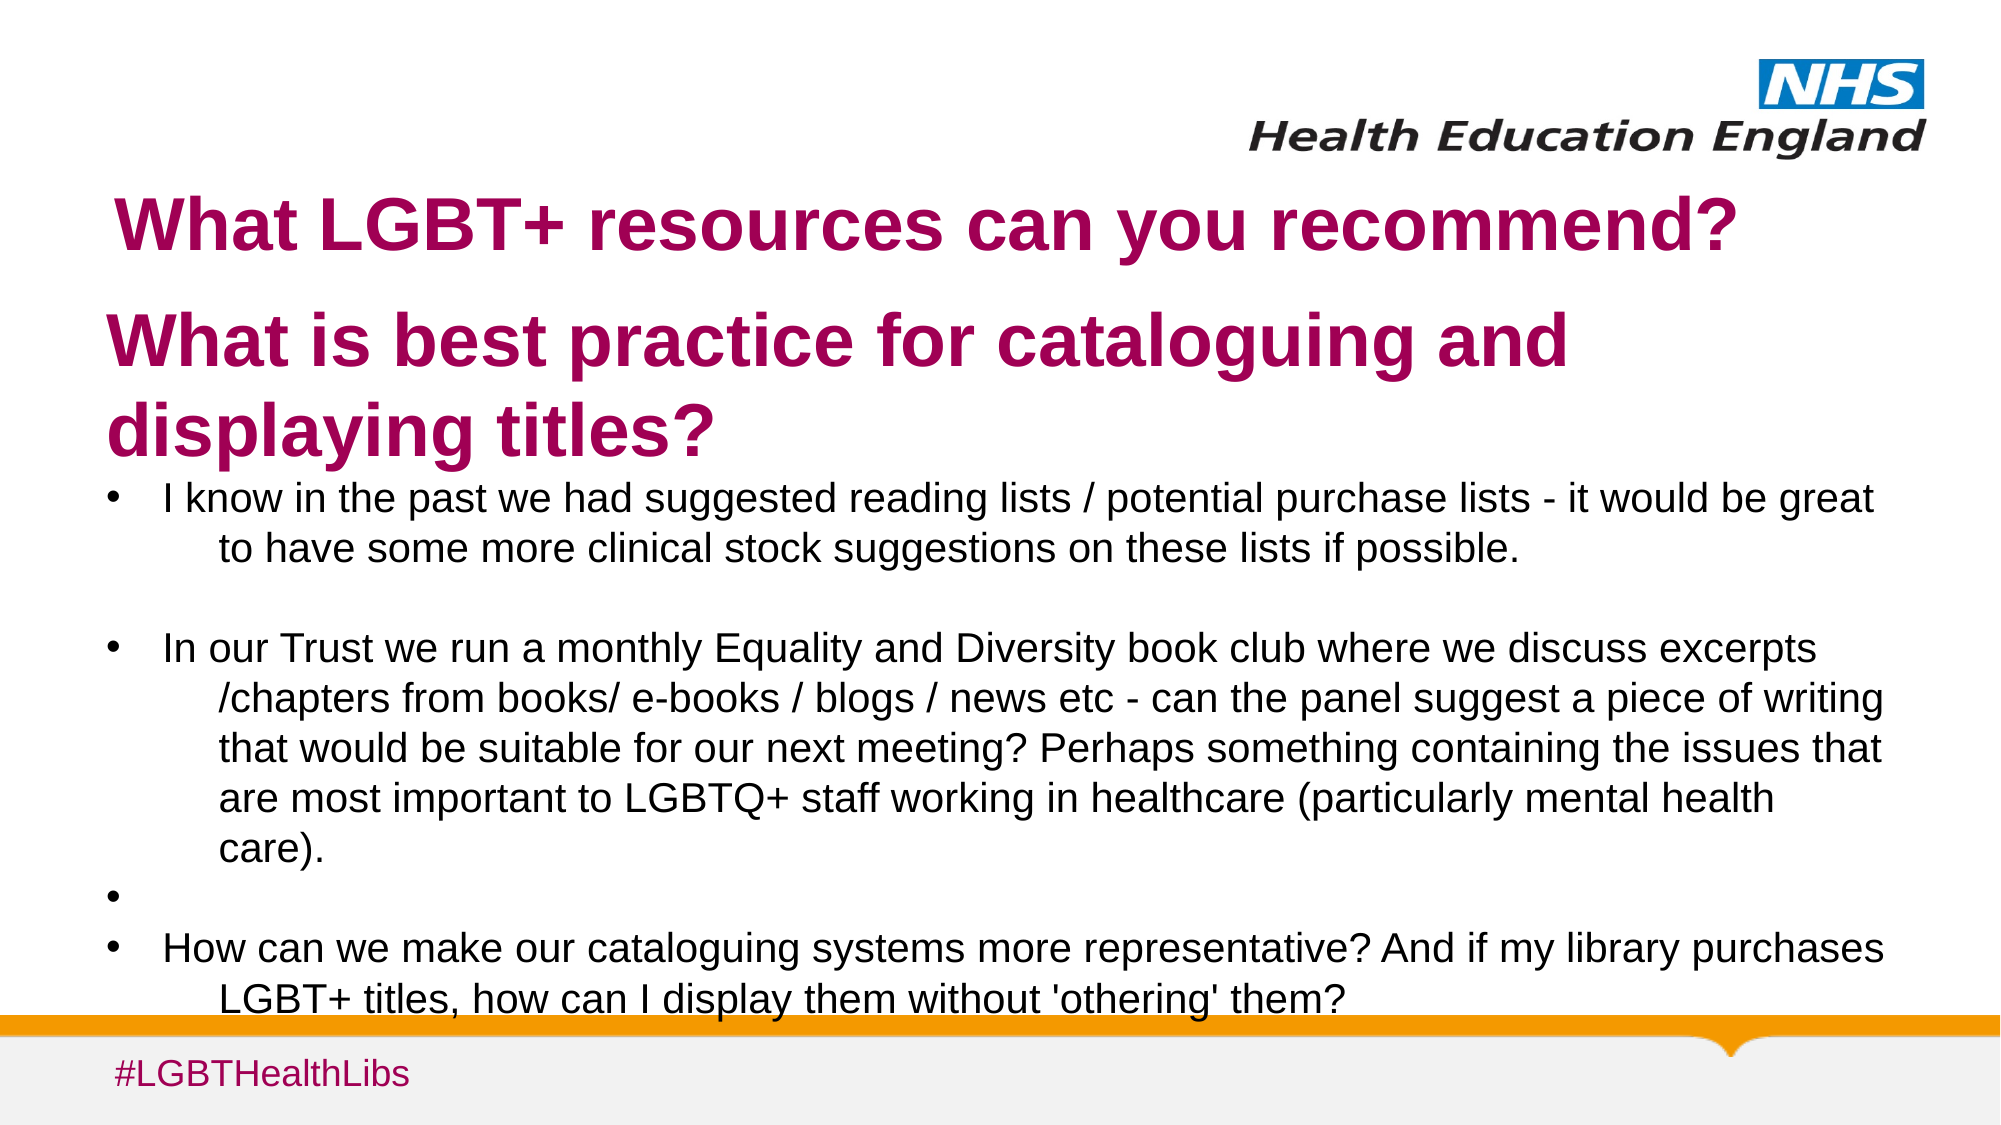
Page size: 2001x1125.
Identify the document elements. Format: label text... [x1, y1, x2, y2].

title What LGBT+ resources can you recommend? [91, 172, 1909, 283]
text_box #LGBTHealthLibs [99, 1041, 510, 1103]
text_box What is best practice for cataloguing and displaying titles? I know in the past we had suggested reading lists / potential purchase lists - it would be great to have some more clinical stock suggestions on these lists if possible. In our Trust we run a monthly Equality and Diversity book club where we discuss excerpts /chapters from books/ e-books / blogs / news etc - can the panel suggest a piece of writing that would be suitable for our next meeting? Perhaps something containing the issues that are most important to LGBTQ+ staff working in healthcare (particularly mental health care). How can we make our cataloguing systems more representative? And if my library purchases LGBT+ titles, how can I display them without 'othering' them? [91, 283, 1909, 396]
